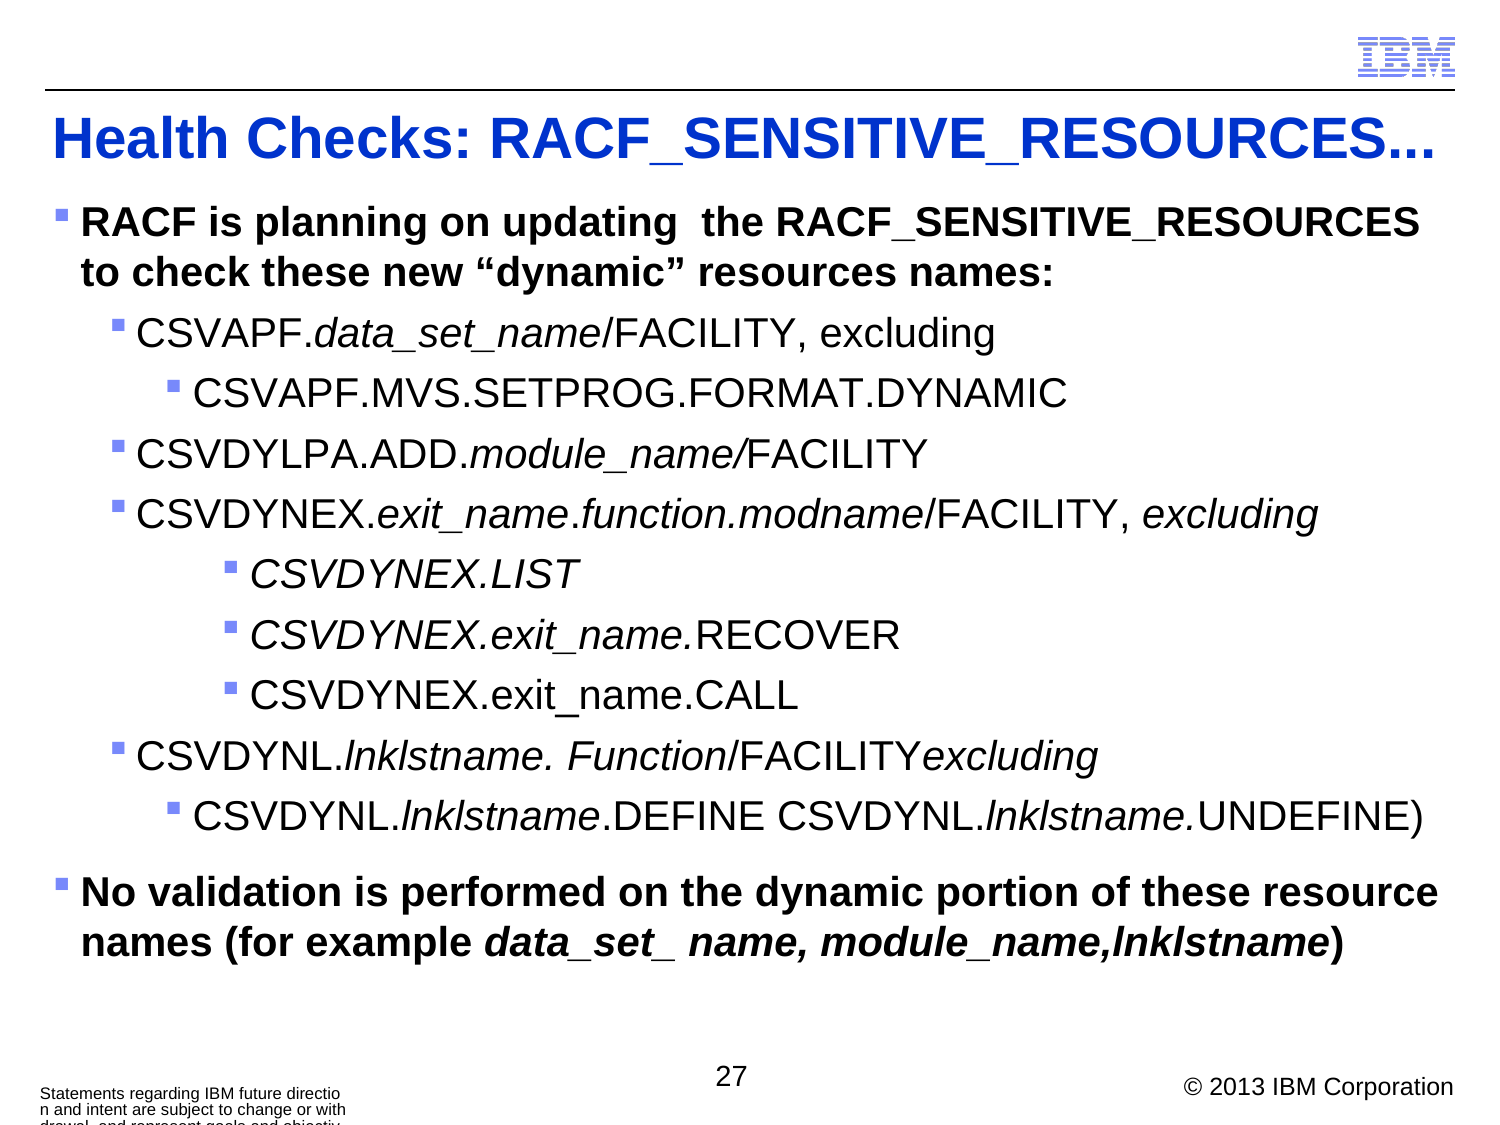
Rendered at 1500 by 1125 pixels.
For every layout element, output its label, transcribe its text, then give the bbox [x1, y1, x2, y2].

picture [1358, 37, 1455, 75]
title Health Checks: RACF_SENSITIVE_RESOURCES... [37, 75, 1463, 187]
list RACF is planning on updating the RACF_SENSITIVE_RESOURCES to check these new “dynamic” resources names: CSVAPF.data_set_name/FACILITY, excluding CSVAPF.MVS.SETPROG.FORMAT.DYNAMIC CSVDYLPA.ADD.module_name/FACILITY CSVDYNEX.exit_name.function.modname/FACILITY, excluding CSVDYNEX.LIST CSVDYNEX.exit_name.RECOVER CSVDYNEX.exit_name.CALL CSVDYNL.lnklstname. Function/FACILITYexcluding CSVDYNL.lnklstname.DEFINE CSVDYNL.lnklstname.UNDEFINE) No validation is performed on the dynamic portion of these resource names (for example data_set_ name, module_name,lnklstname) [37, 187, 1463, 1051]
